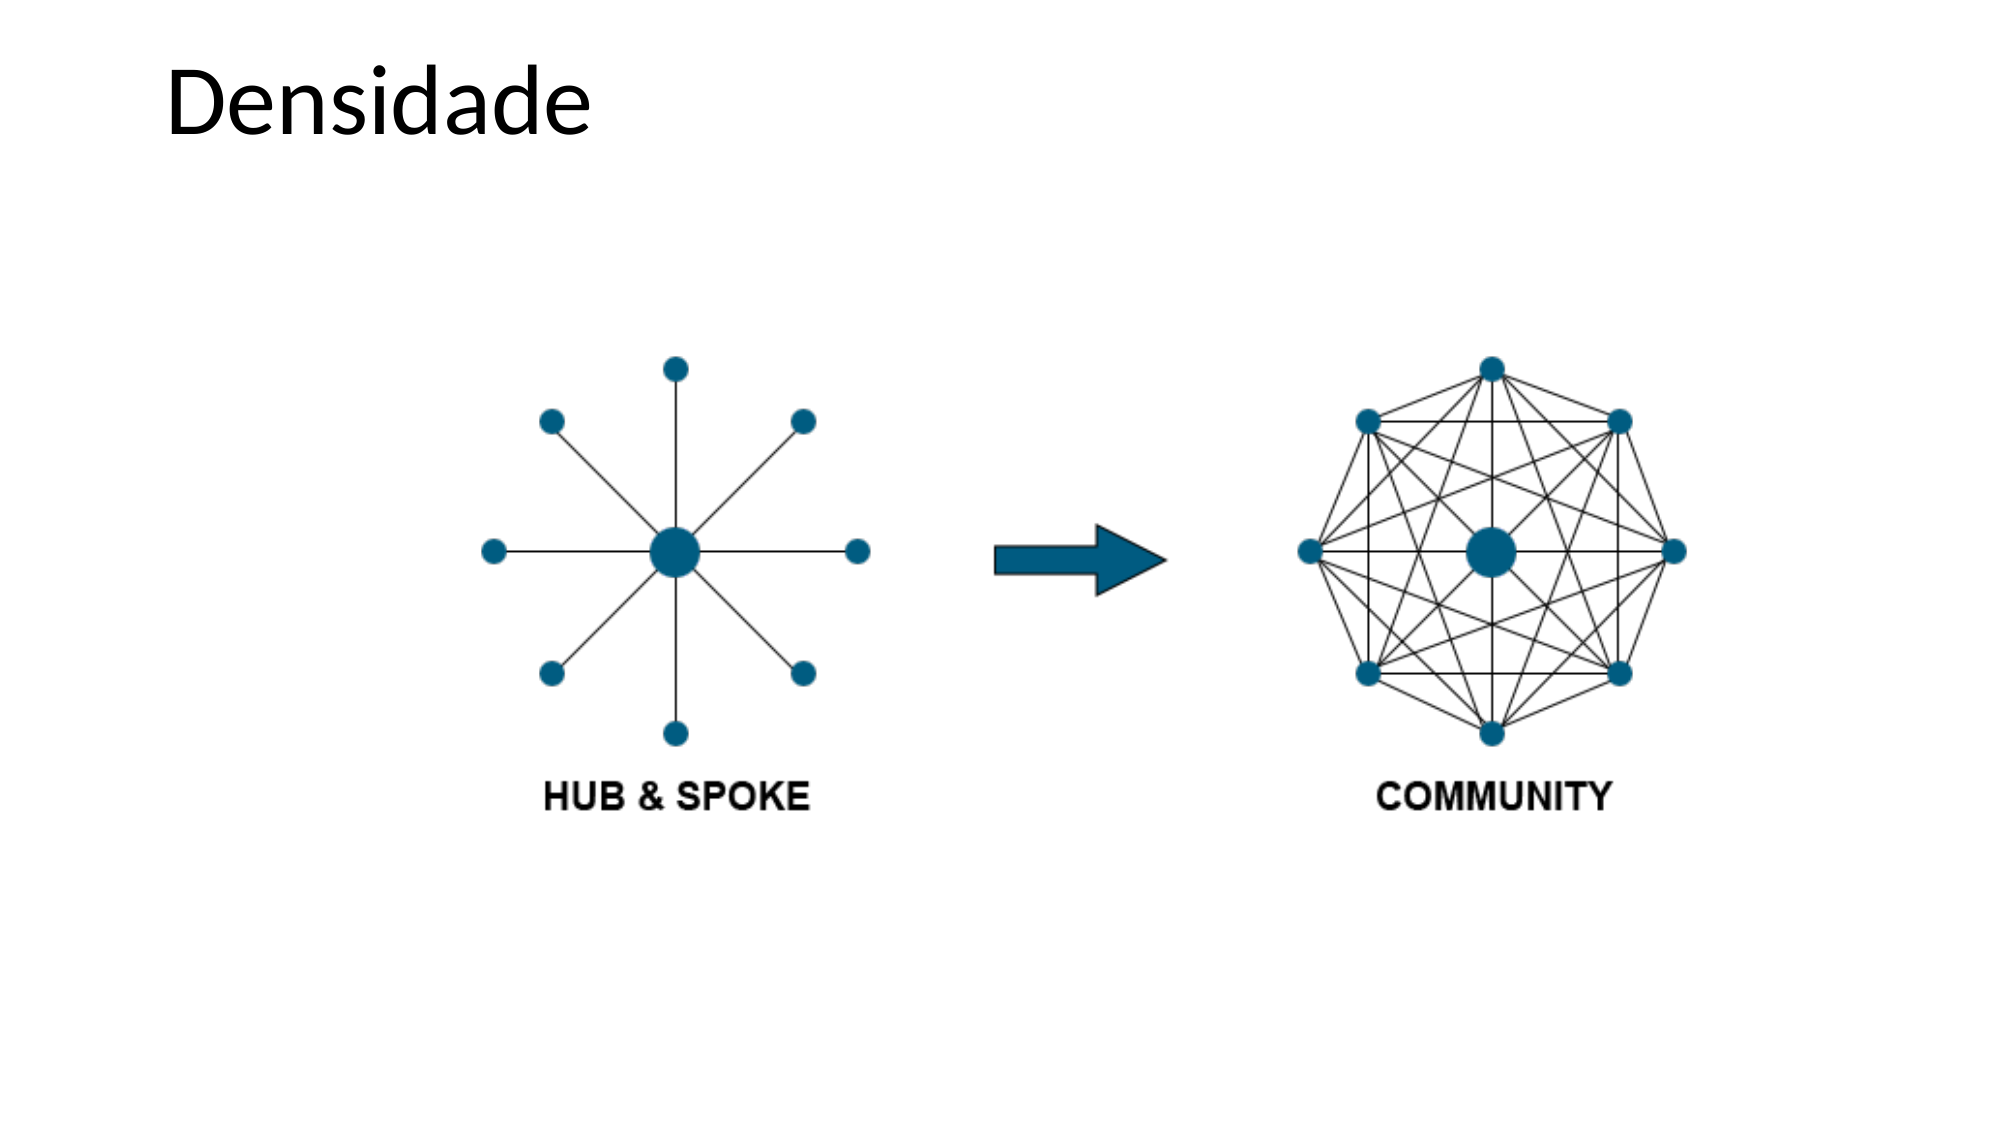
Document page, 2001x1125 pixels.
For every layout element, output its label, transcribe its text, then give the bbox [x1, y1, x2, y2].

picture [480, 330, 1689, 832]
title Densidade [165, 47, 1666, 168]
